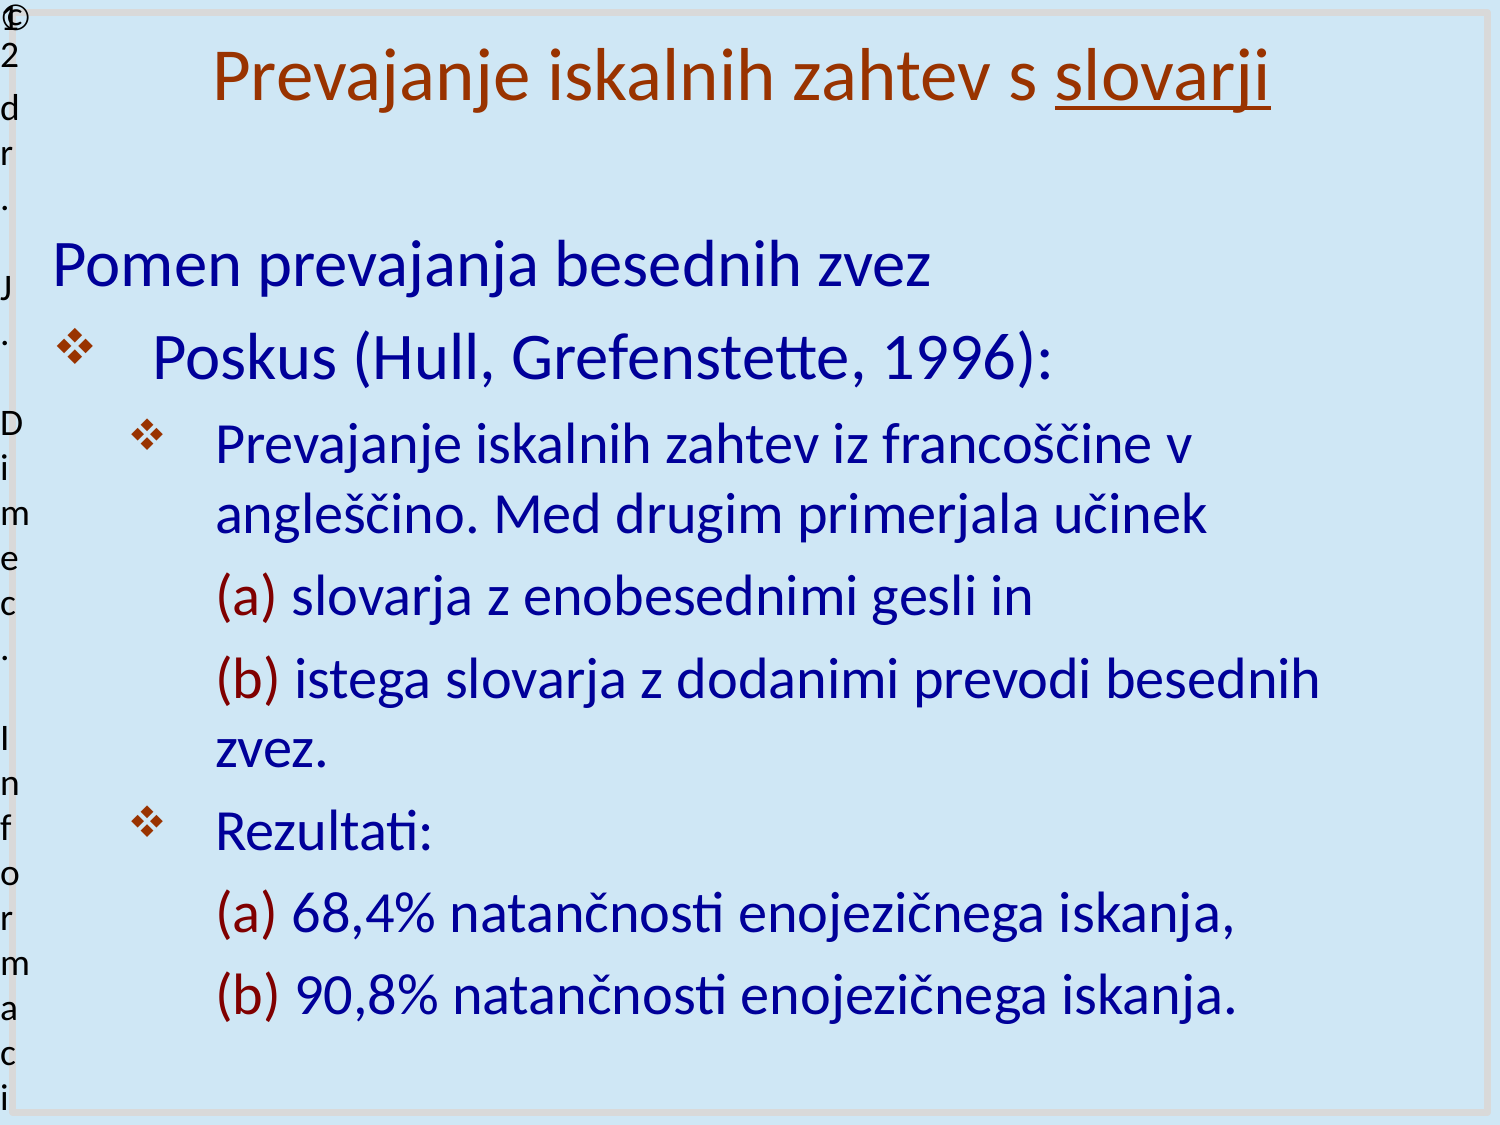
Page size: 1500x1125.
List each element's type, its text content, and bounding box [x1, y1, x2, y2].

list Pomen prevajanja besednih zvez Poskus (Hull, Grefenstette, 1996): Prevajanje iskalnih zahtev iz francoščine v angleščino. Med drugim primerjala učinek (a) slovarja z enobesednimi gesli in (b) istega slovarja z dodanimi prevodi besednih zvez. Rezultati: (a) 68,4% natančnosti enojezičnega iskanja, (b) 90,8% natančnosti enojezičnega iskanja. [37, 212, 1463, 1088]
title Prevajanje iskalnih zahtev s slovarji [37, 24, 1463, 117]
